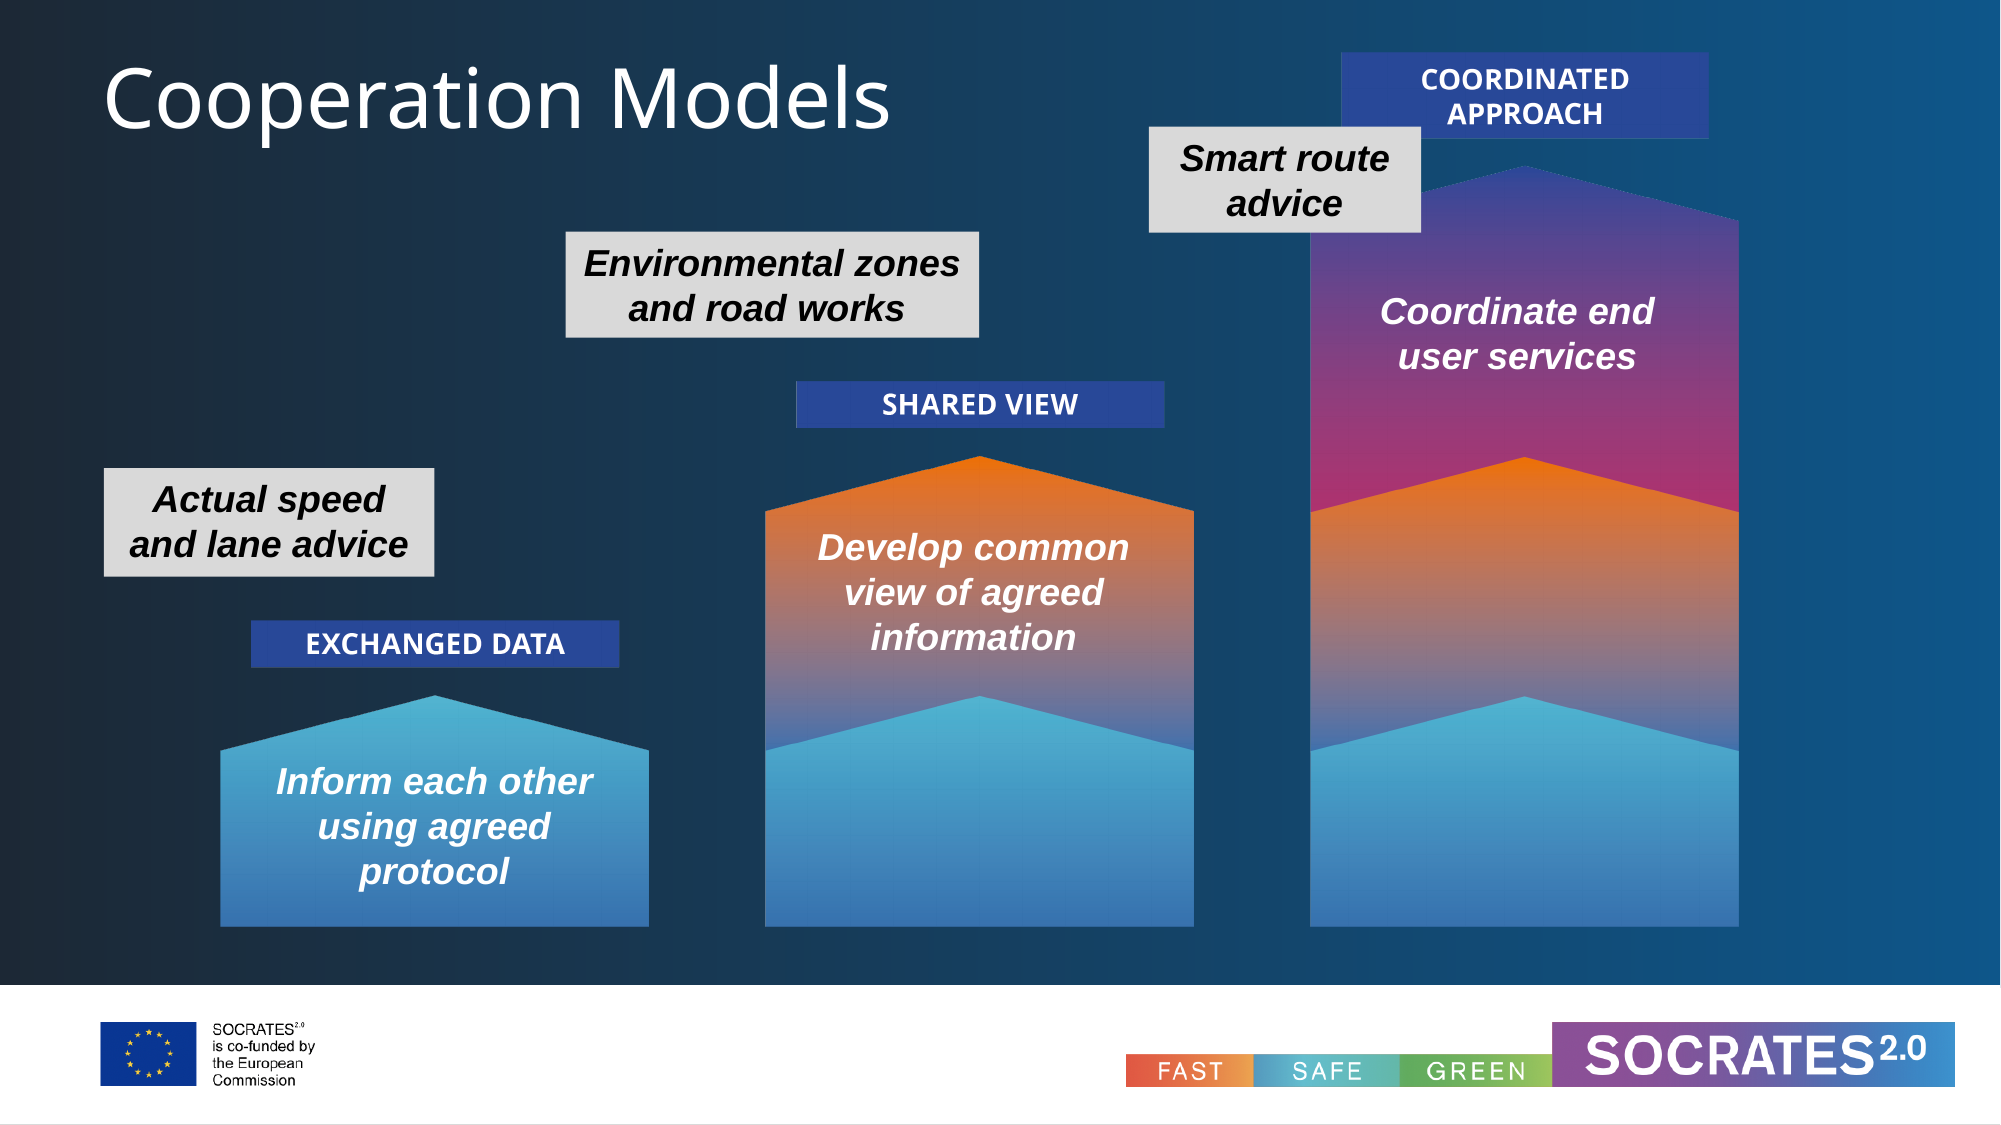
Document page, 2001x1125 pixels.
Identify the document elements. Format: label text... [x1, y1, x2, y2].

text_box Cooperation Models [102, 39, 1901, 227]
text_box Actual speed and lane advice [103, 468, 435, 577]
picture [765, 378, 1194, 927]
picture [1310, 227, 1739, 927]
text_box Inform each other using agreed protocol [255, 749, 614, 902]
picture [220, 562, 649, 927]
picture [0, 985, 2000, 1125]
text_box Smart route advice [1148, 126, 1422, 233]
text_box Environmental zones and road works [565, 231, 980, 338]
text_box Coordinate end user services [1350, 279, 1685, 386]
text_box Develop common view of agreed information [775, 515, 1173, 667]
